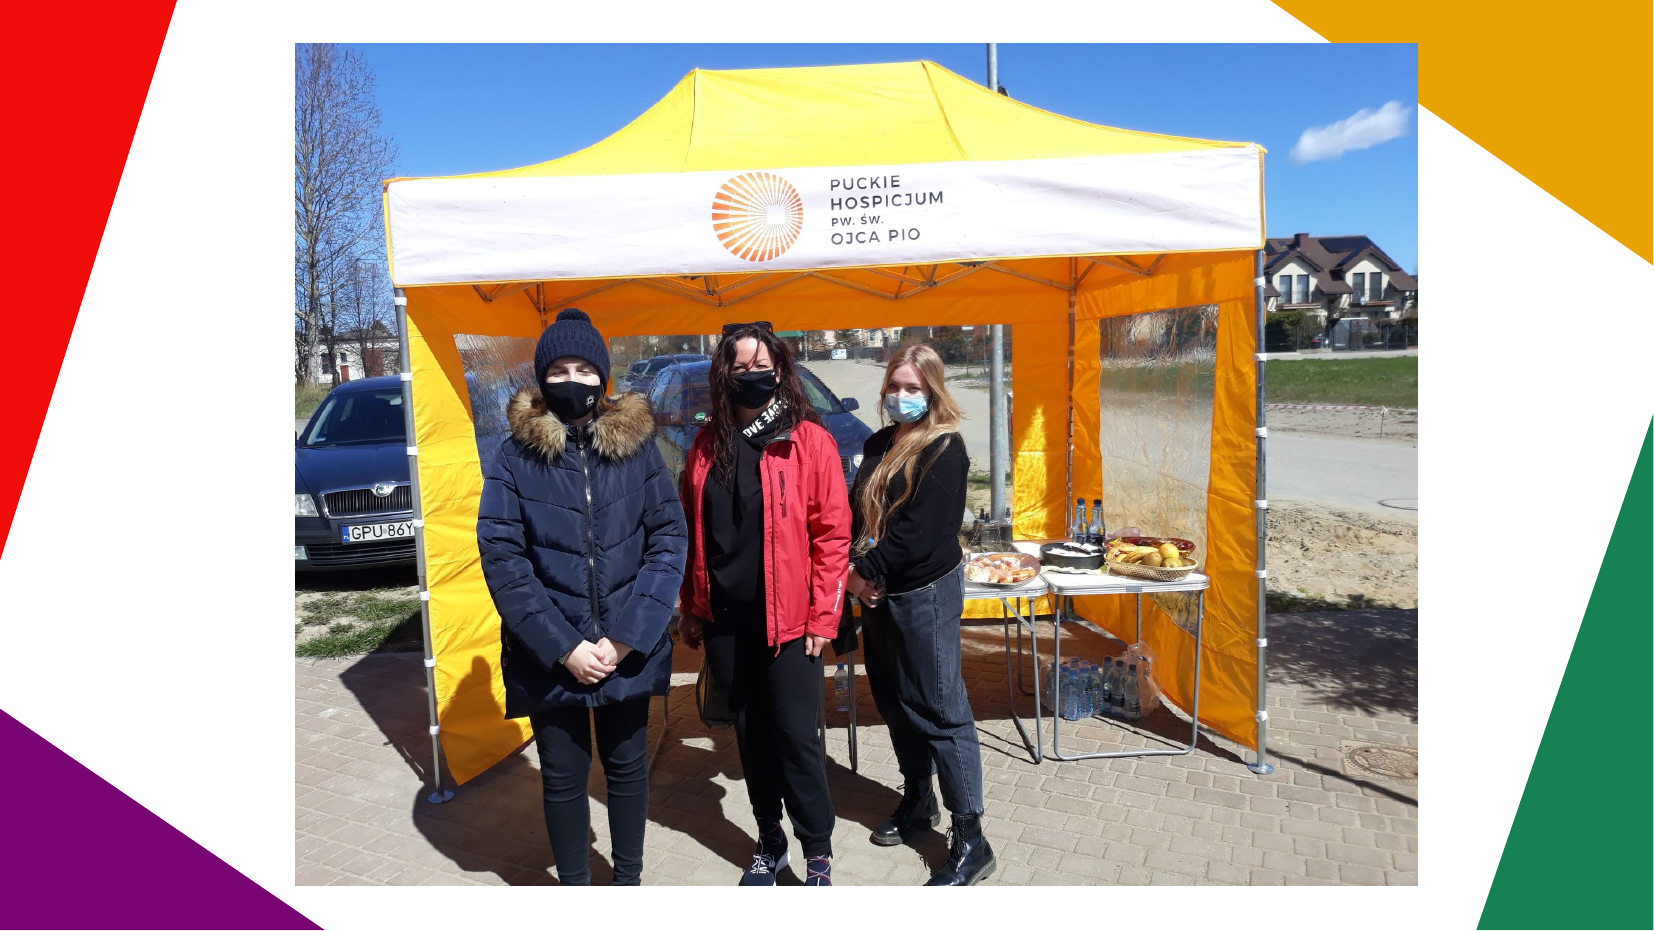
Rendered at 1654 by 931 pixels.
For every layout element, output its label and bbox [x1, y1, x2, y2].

picture [295, 43, 1418, 886]
text_box [1210, 856, 1595, 916]
